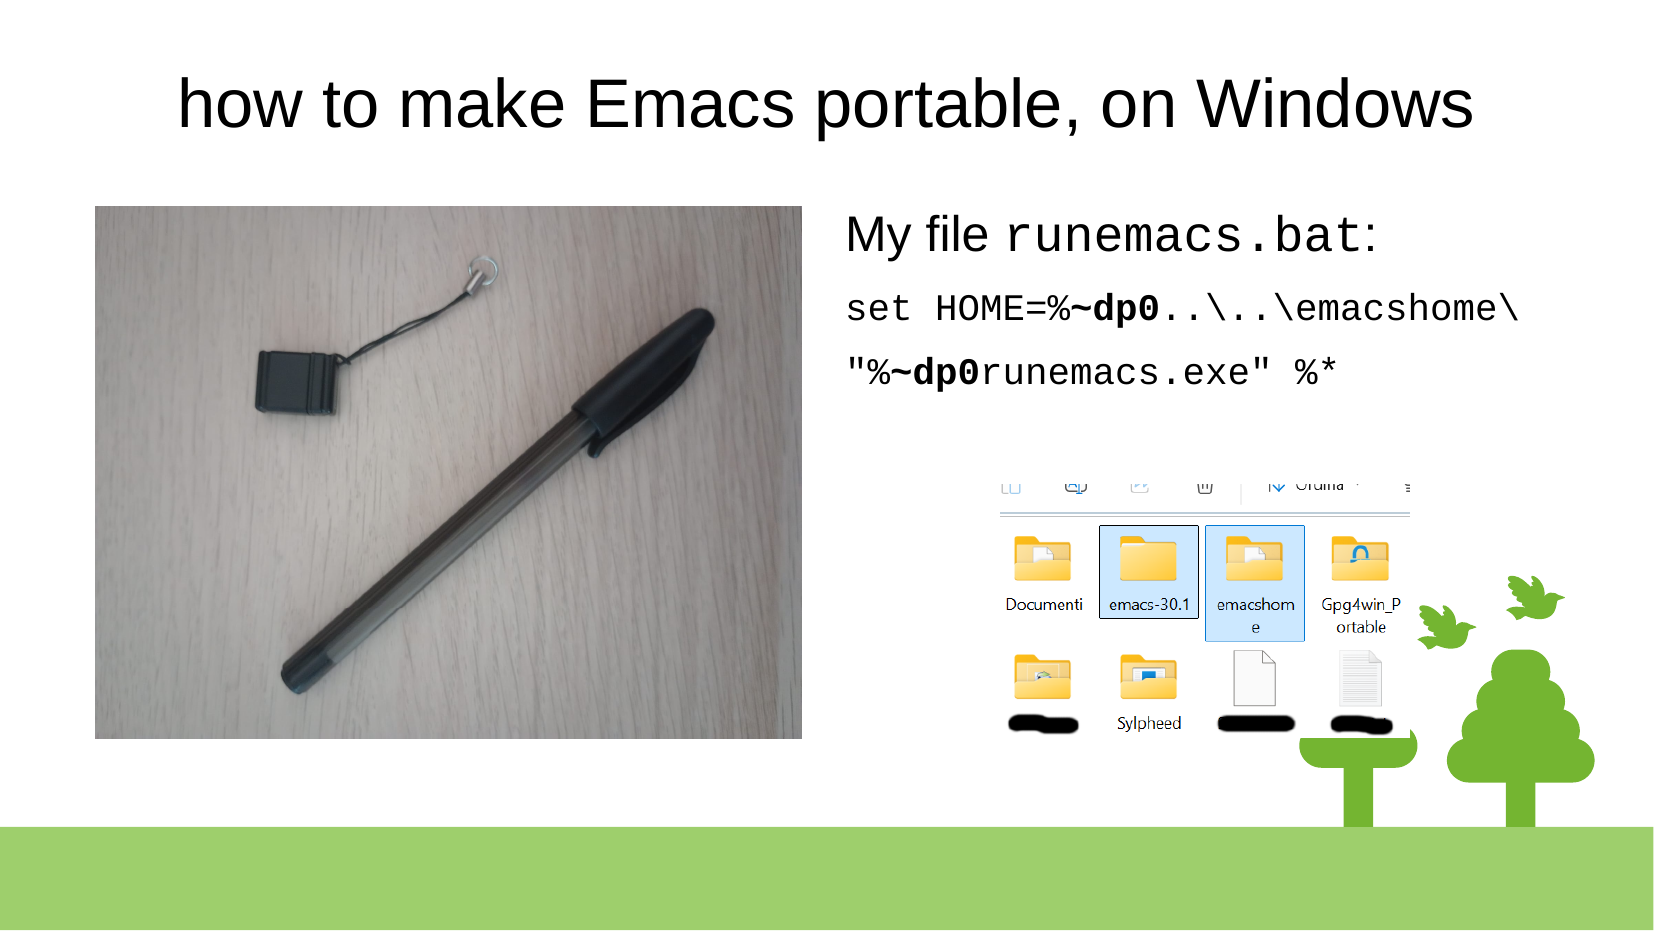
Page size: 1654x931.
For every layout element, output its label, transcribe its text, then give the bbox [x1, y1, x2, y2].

list My file runemacs.bat: set HOME=%~dp0..\..\emacshome\ "%~dp0runemacs.exe" %* [845, 206, 1566, 461]
title how to make Emacs portable, on Windows [88, 29, 1565, 178]
picture [95, 206, 802, 739]
picture [1000, 484, 1410, 738]
